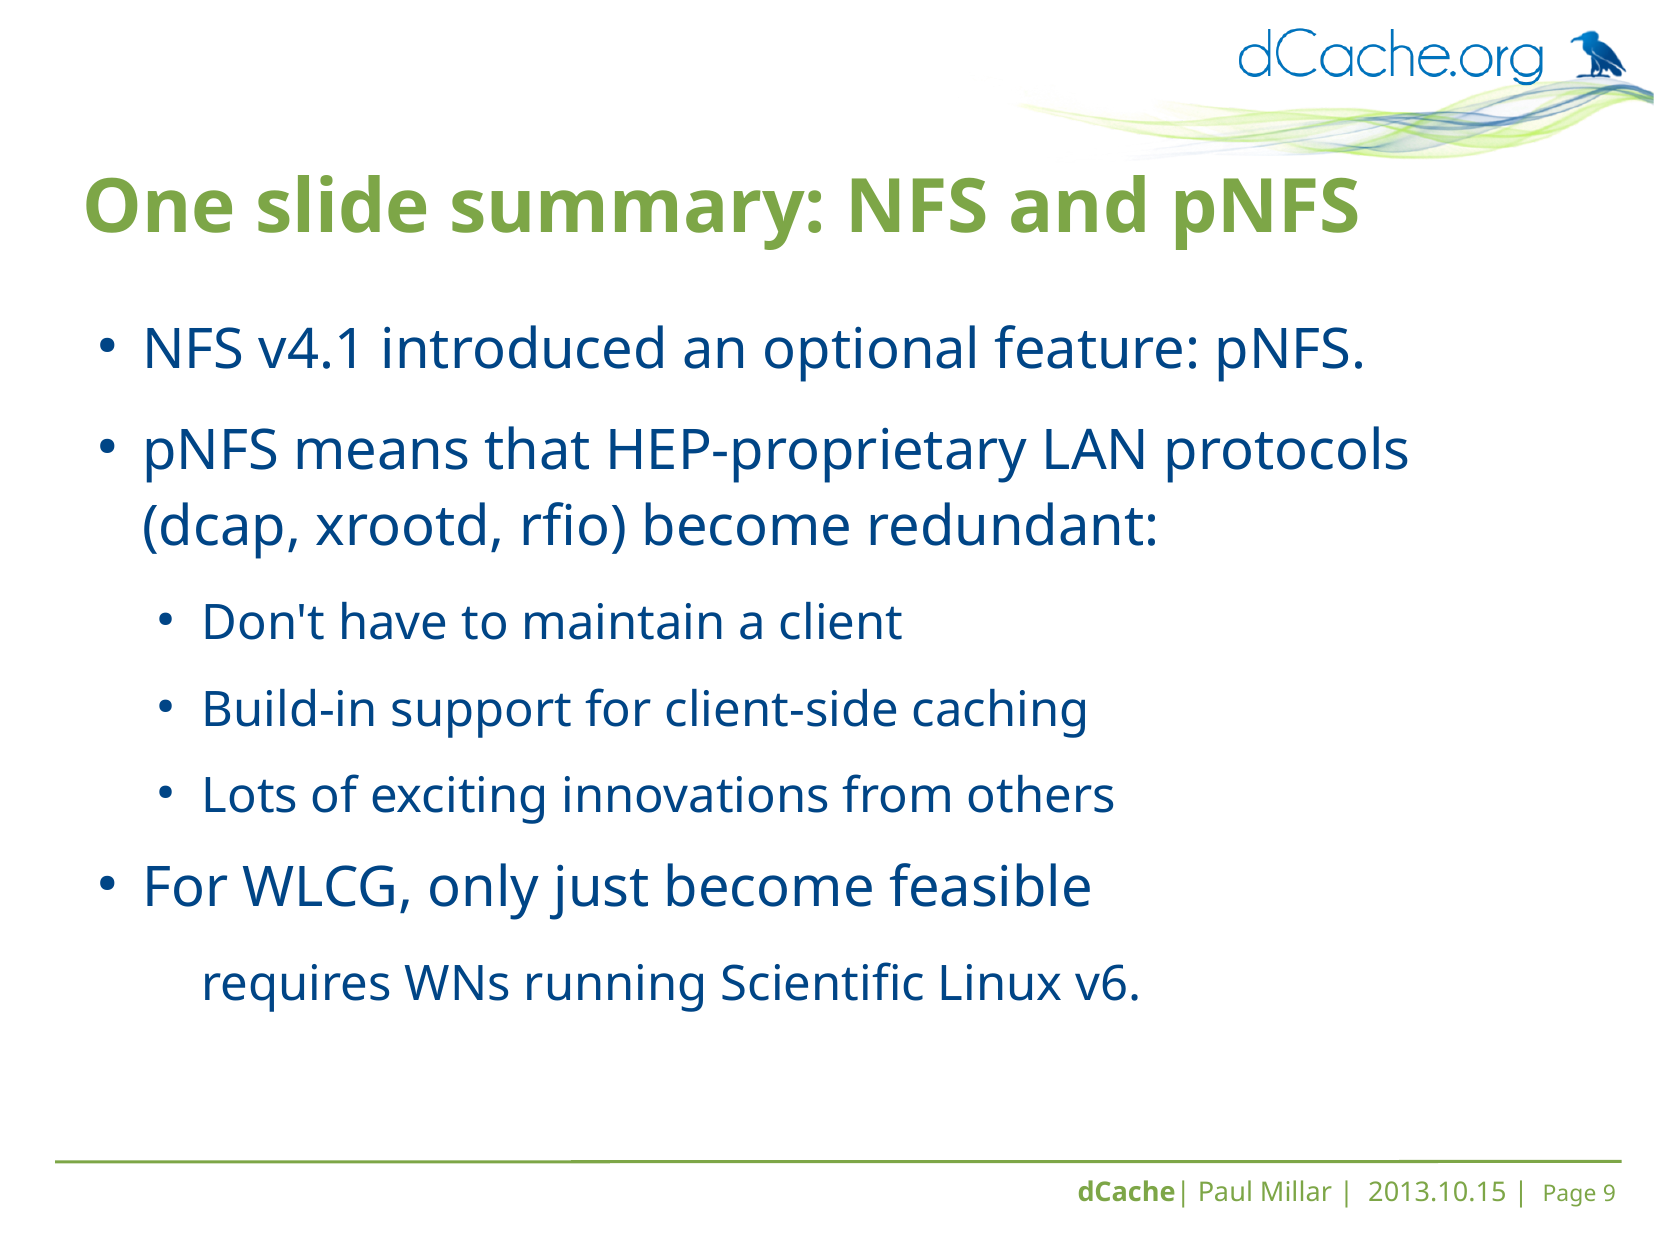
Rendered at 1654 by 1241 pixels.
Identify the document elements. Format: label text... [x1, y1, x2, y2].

title One slide summary: NFS and pNFS [82, 156, 1605, 251]
list NFS v4.1 introduced an optional feature: pNFS. pNFS means that HEP-proprietary LAN protocols (dcap, xrootd, rfio) become redundant: Don't have to maintain a client Build-in support for client-side caching Lots of exciting innovations from others For WLCG, only just become feasible requires WNs running Scientific Linux v6. [82, 308, 1571, 1029]
picture [956, 16, 1654, 169]
